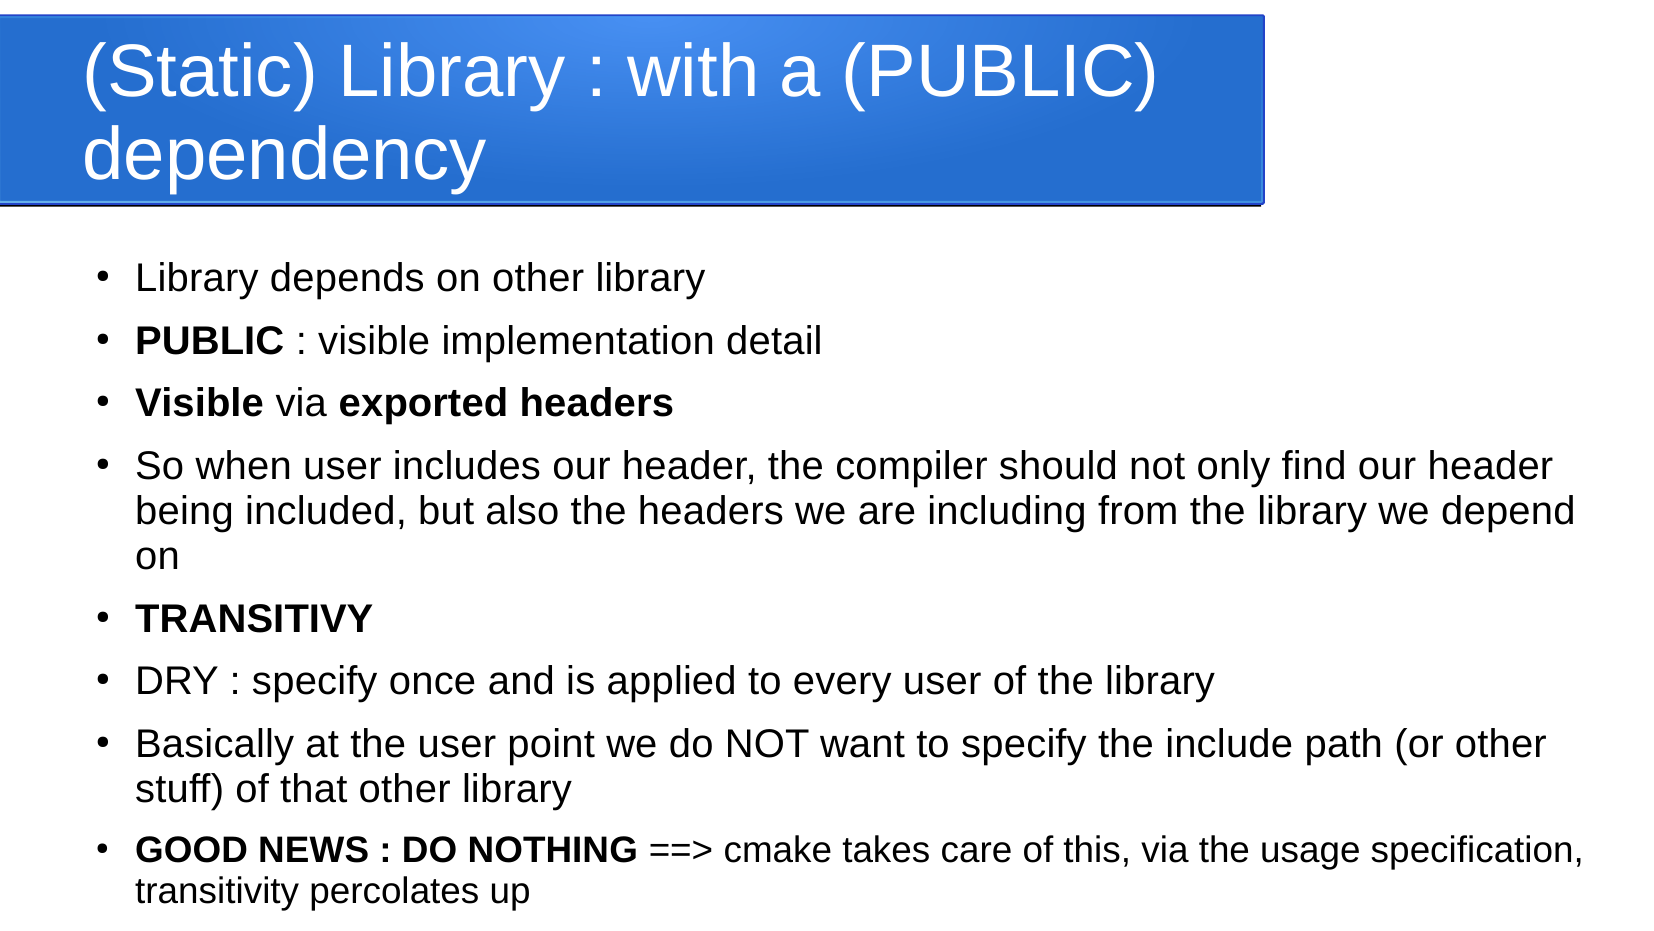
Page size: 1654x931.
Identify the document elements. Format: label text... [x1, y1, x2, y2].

title (Static) Library : with a (PUBLIC) dependency [82, 29, 1235, 196]
list Library depends on other library PUBLIC : visible implementation detail Visible via exported headers So when user includes our header, the compiler should not only find our header being included, but also the headers we are including from the library we depend on TRANSITIVY DRY : specify once and is applied to every user of the library Basically at the user point we do NOT want to specify the include path (or other stuff) of that other library GOOD NEWS : DO NOTHING ==> cmake takes care of this, via the usage specification, transitivity percolates up [82, 255, 1591, 916]
